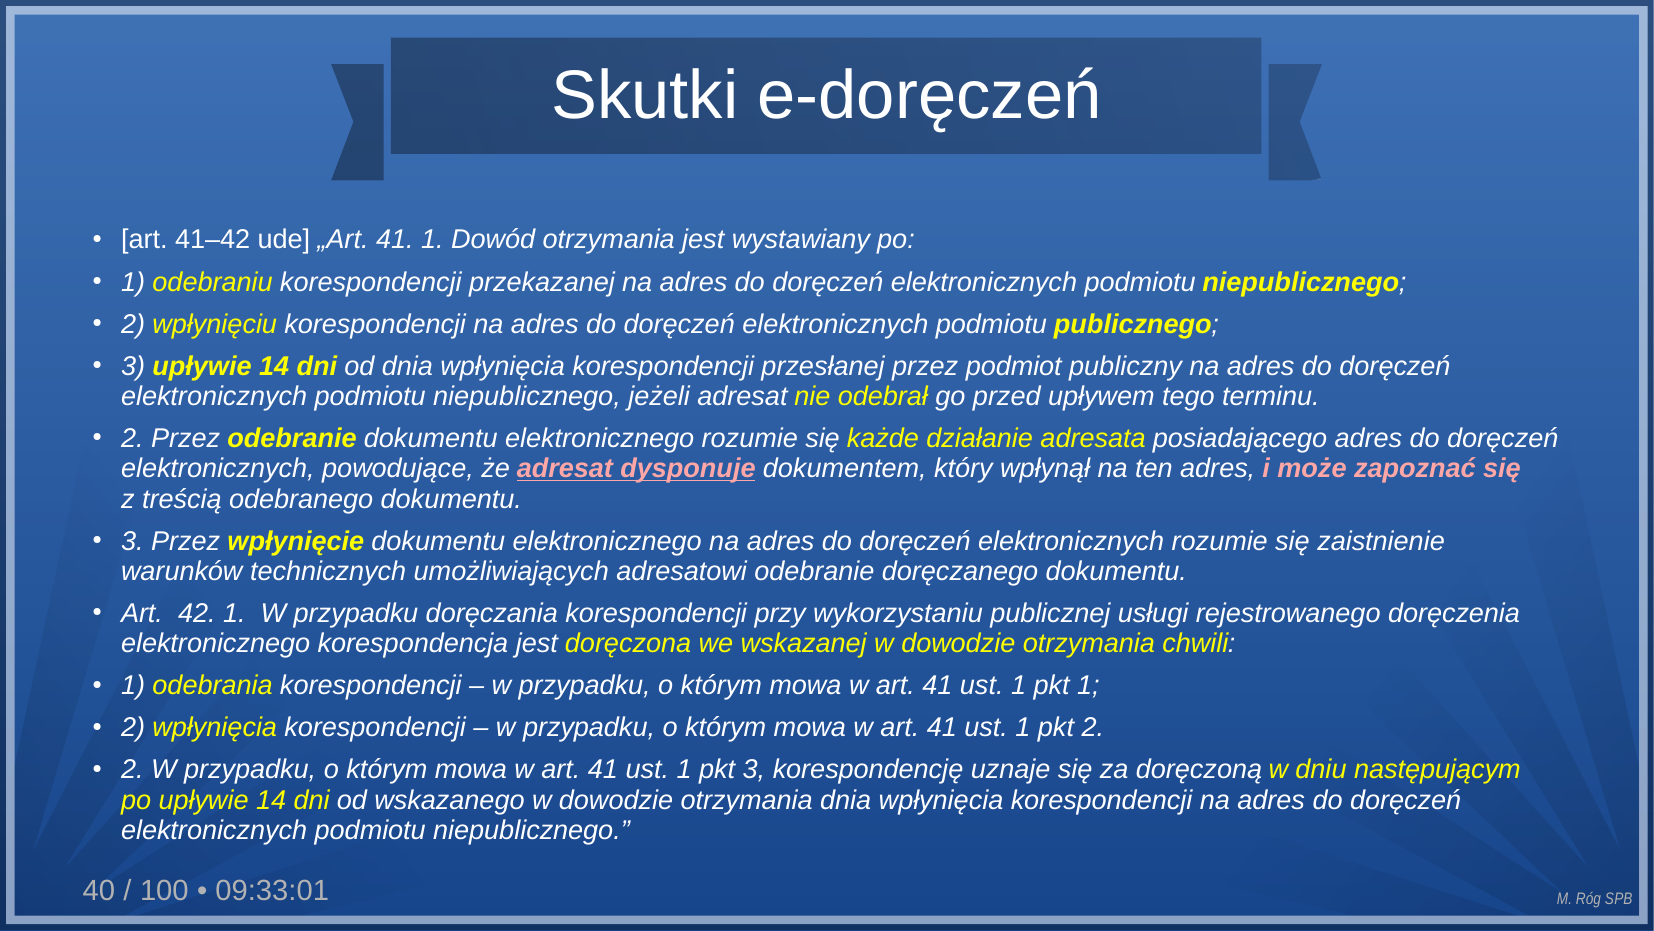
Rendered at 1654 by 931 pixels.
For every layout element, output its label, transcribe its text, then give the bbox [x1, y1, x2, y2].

list [art. 41–42 ude] „Art. 41. 1. Dowód otrzymania jest wystawiany po: 1) odebraniu korespondencji przekazanej na adres do doręczeń elektronicznych podmiotu niepublicznego; 2) wpłynięciu korespondencji na adres do doręczeń elektronicznych podmiotu publicznego; 3) upływie 14 dni od dnia wpłynięcia korespondencji przesłanej przez podmiot publiczny na adres do doręczeń elektronicznych podmiotu niepublicznego, jeżeli adresat nie odebrał go przed upływem tego terminu. 2. Przez odebranie dokumentu elektronicznego rozumie się każde działanie adresata posiadającego adres do doręczeń elektronicznych, powodujące, że adresat dysponuje dokumentem, który wpłynął na ten adres, i może zapoznać się z treścią odebranego dokumentu. 3. Przez wpłynięcie dokumentu elektronicznego na adres do doręczeń elektronicznych rozumie się zaistnienie warunków technicznych umożliwiających adresatowi odebranie doręczanego dokumentu. Art. 42. 1. W przypadku doręczania korespondencji przy wykorzystaniu publicznej usługi rejestrowanego doręczenia elektronicznego korespondencja jest doręczona we wskazanej w dowodzie otrzymania chwili: 1) odebrania korespondencji – w przypadku, o którym mowa w art. 41 ust. 1 pkt 1; 2) wpłynięcia korespondencji – w przypadku, o którym mowa w art. 41 ust. 1 pkt 2. 2. W przypadku, o którym mowa w art. 41 ust. 1 pkt 3, korespondencję uznaje się za doręczoną w dniu następującym po upływie 14 dni od wskazanego w dowodzie otrzymania dnia wpłynięcia korespondencji na adres do doręczeń elektronicznych podmiotu niepublicznego.” [82, 224, 1571, 848]
title Skutki e-doręczeń [389, 35, 1264, 154]
